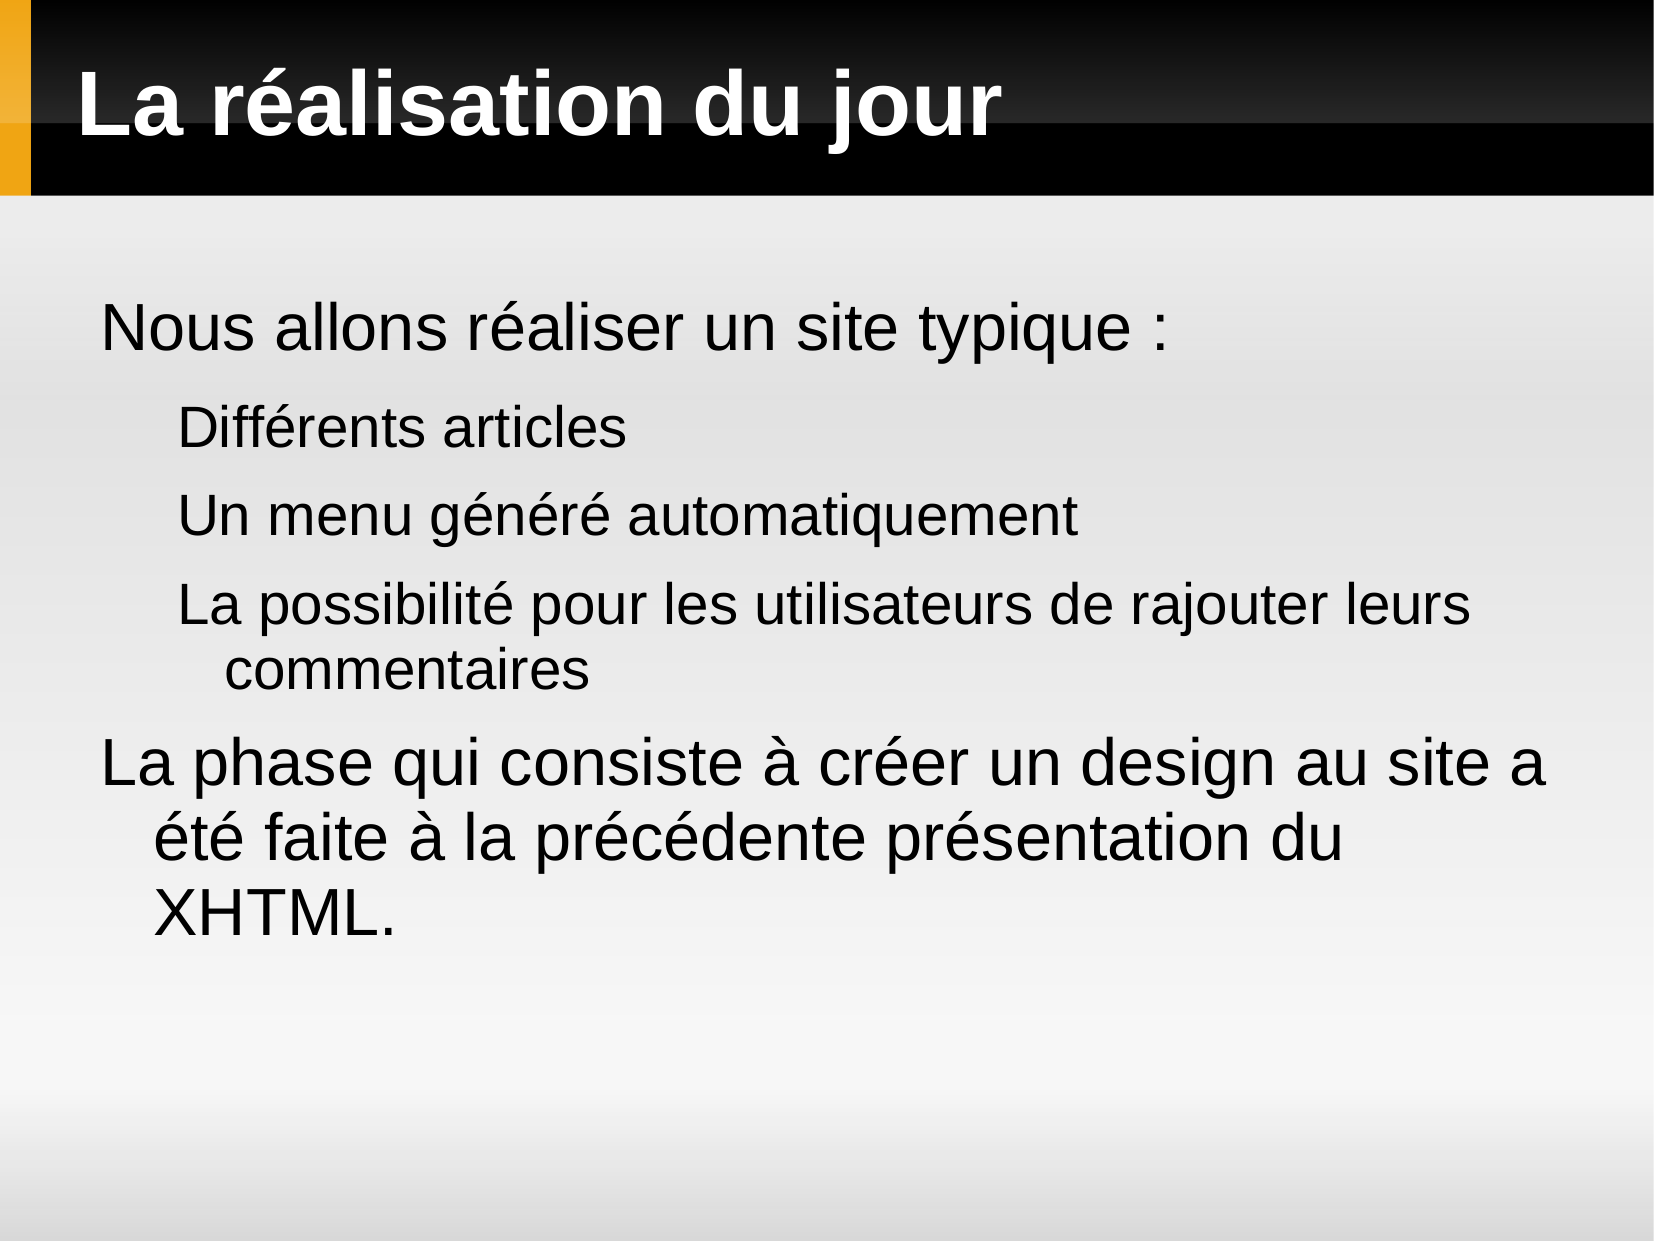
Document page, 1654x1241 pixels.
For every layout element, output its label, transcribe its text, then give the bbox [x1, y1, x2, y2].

picture [0, 0, 1654, 1241]
list Nous allons réaliser un site typique : Différents articles Un menu généré automatiquement La possibilité pour les utilisateurs de rajouter leurs commentaires La phase qui consiste à créer un design au site a été faite à la précédente présentation du XHTML. [82, 290, 1571, 1094]
title La réalisation du jour [76, 7, 1565, 200]
